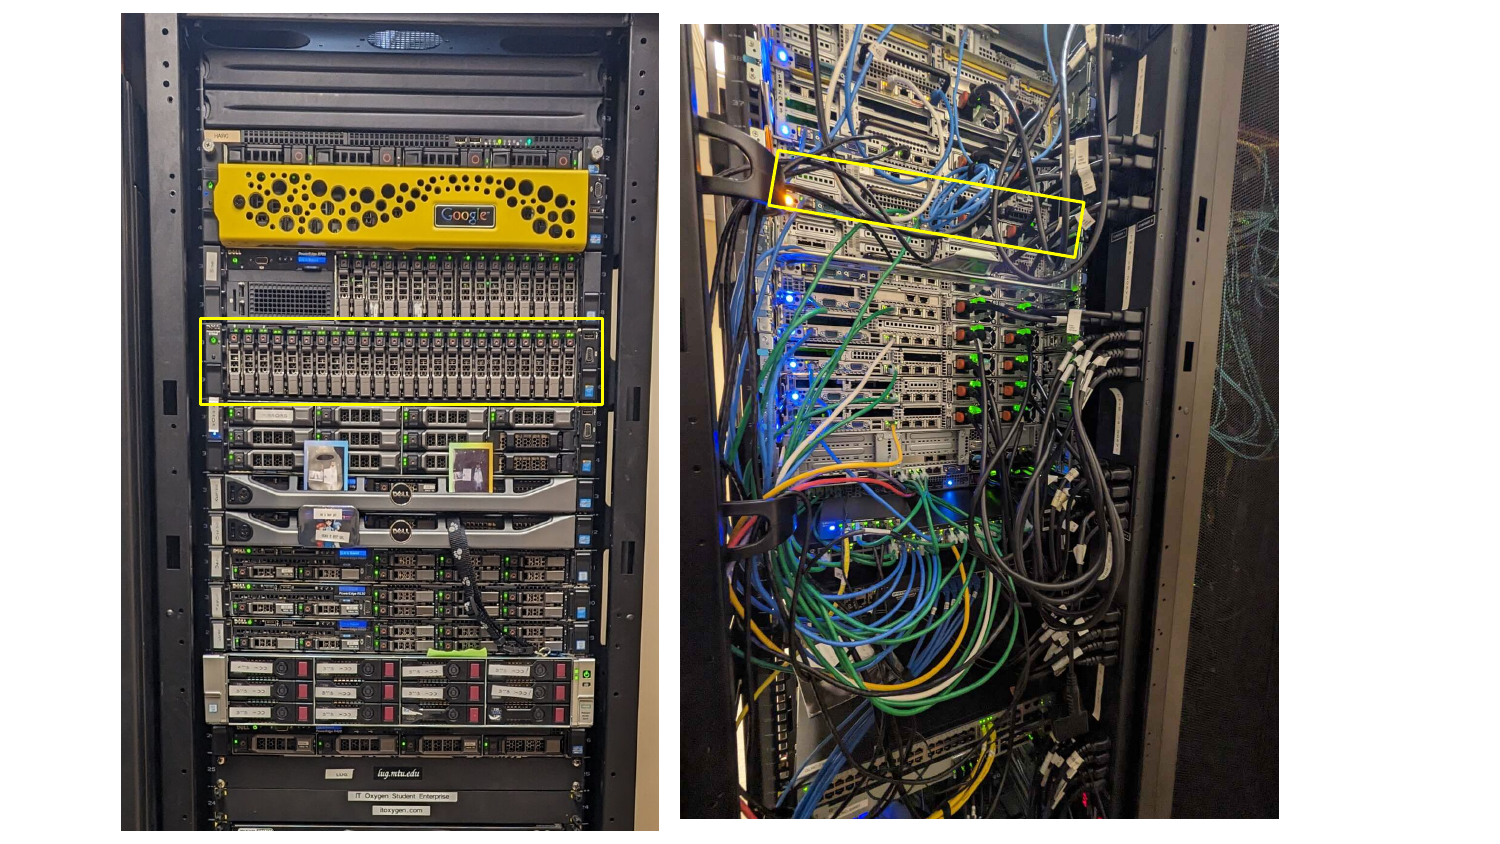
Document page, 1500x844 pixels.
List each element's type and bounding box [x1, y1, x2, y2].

picture [121, 13, 659, 831]
picture [680, 24, 1279, 819]
